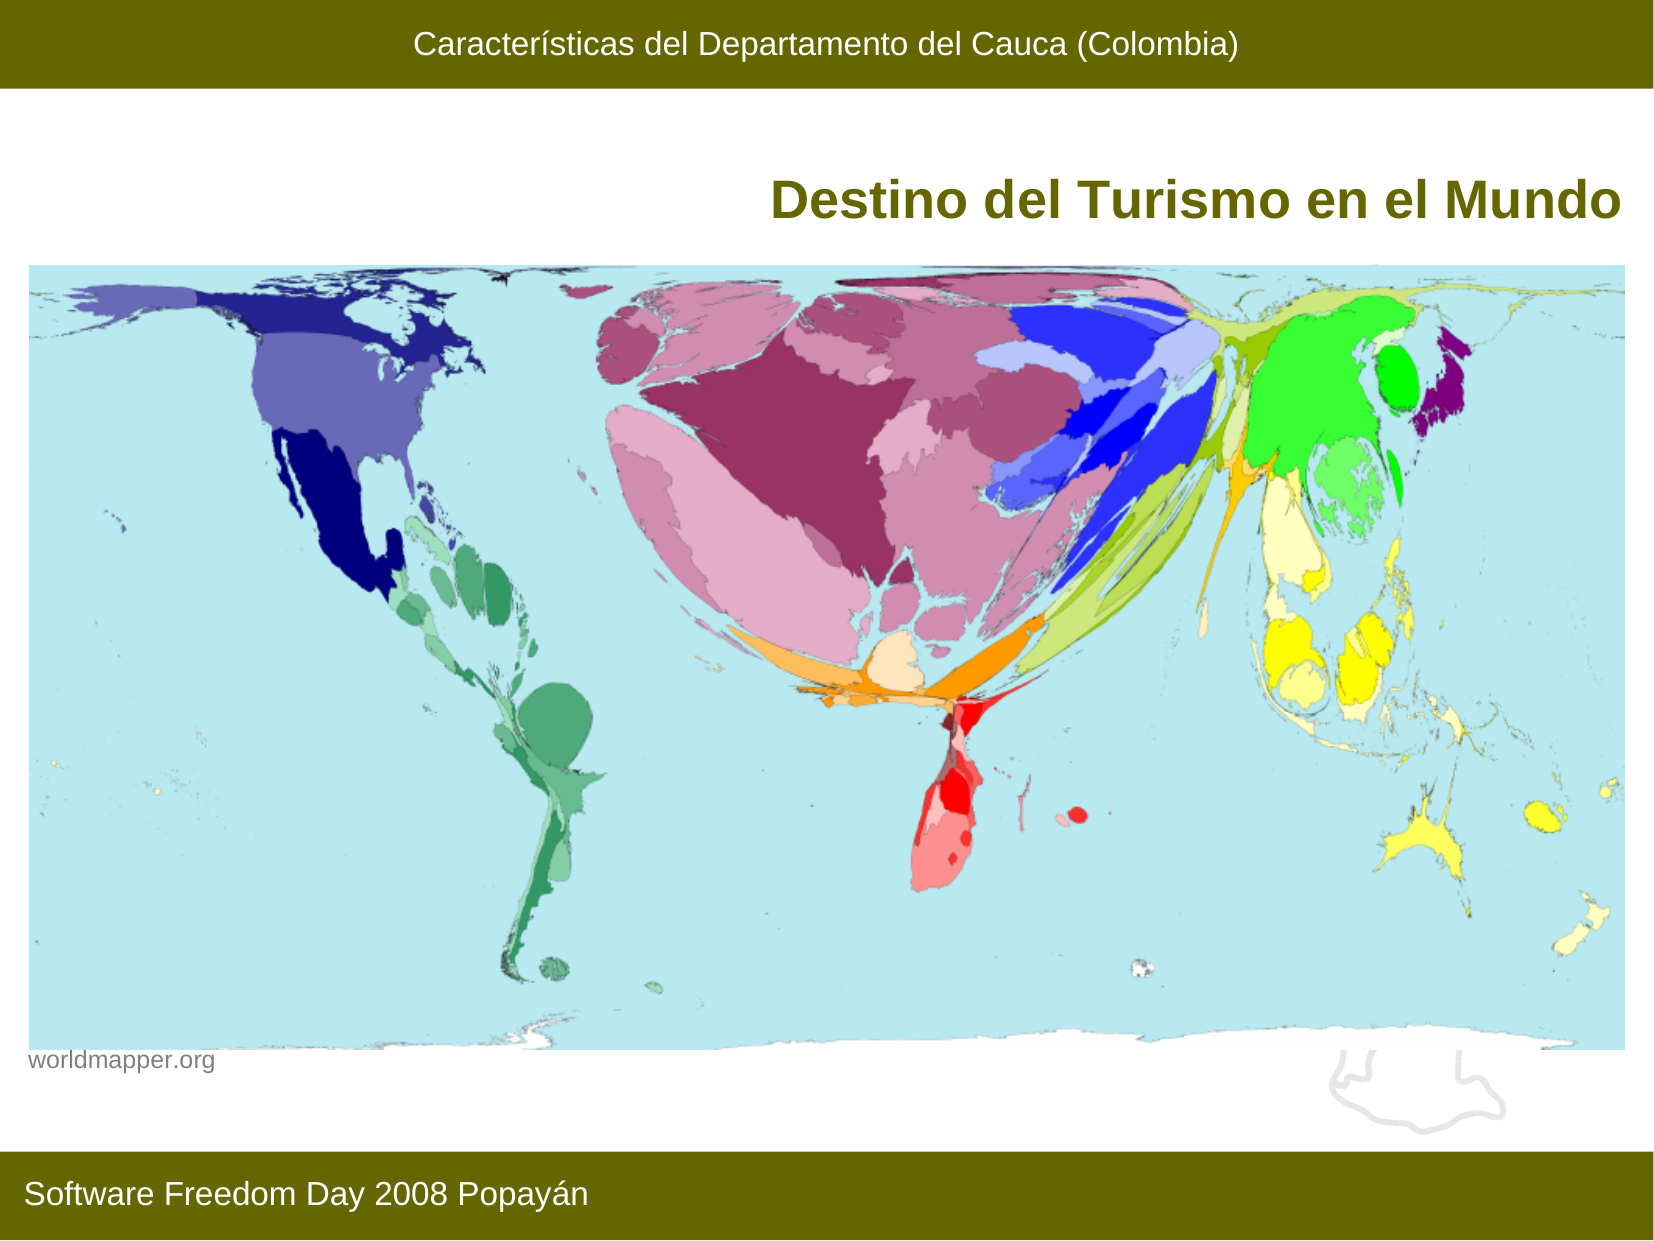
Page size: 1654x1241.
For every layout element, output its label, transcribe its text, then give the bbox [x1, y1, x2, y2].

picture [29, 265, 1625, 1051]
title Destino del Turismo en el Mundo [147, 147, 1625, 252]
text_box worldmapper.org [28, 1045, 214, 1074]
